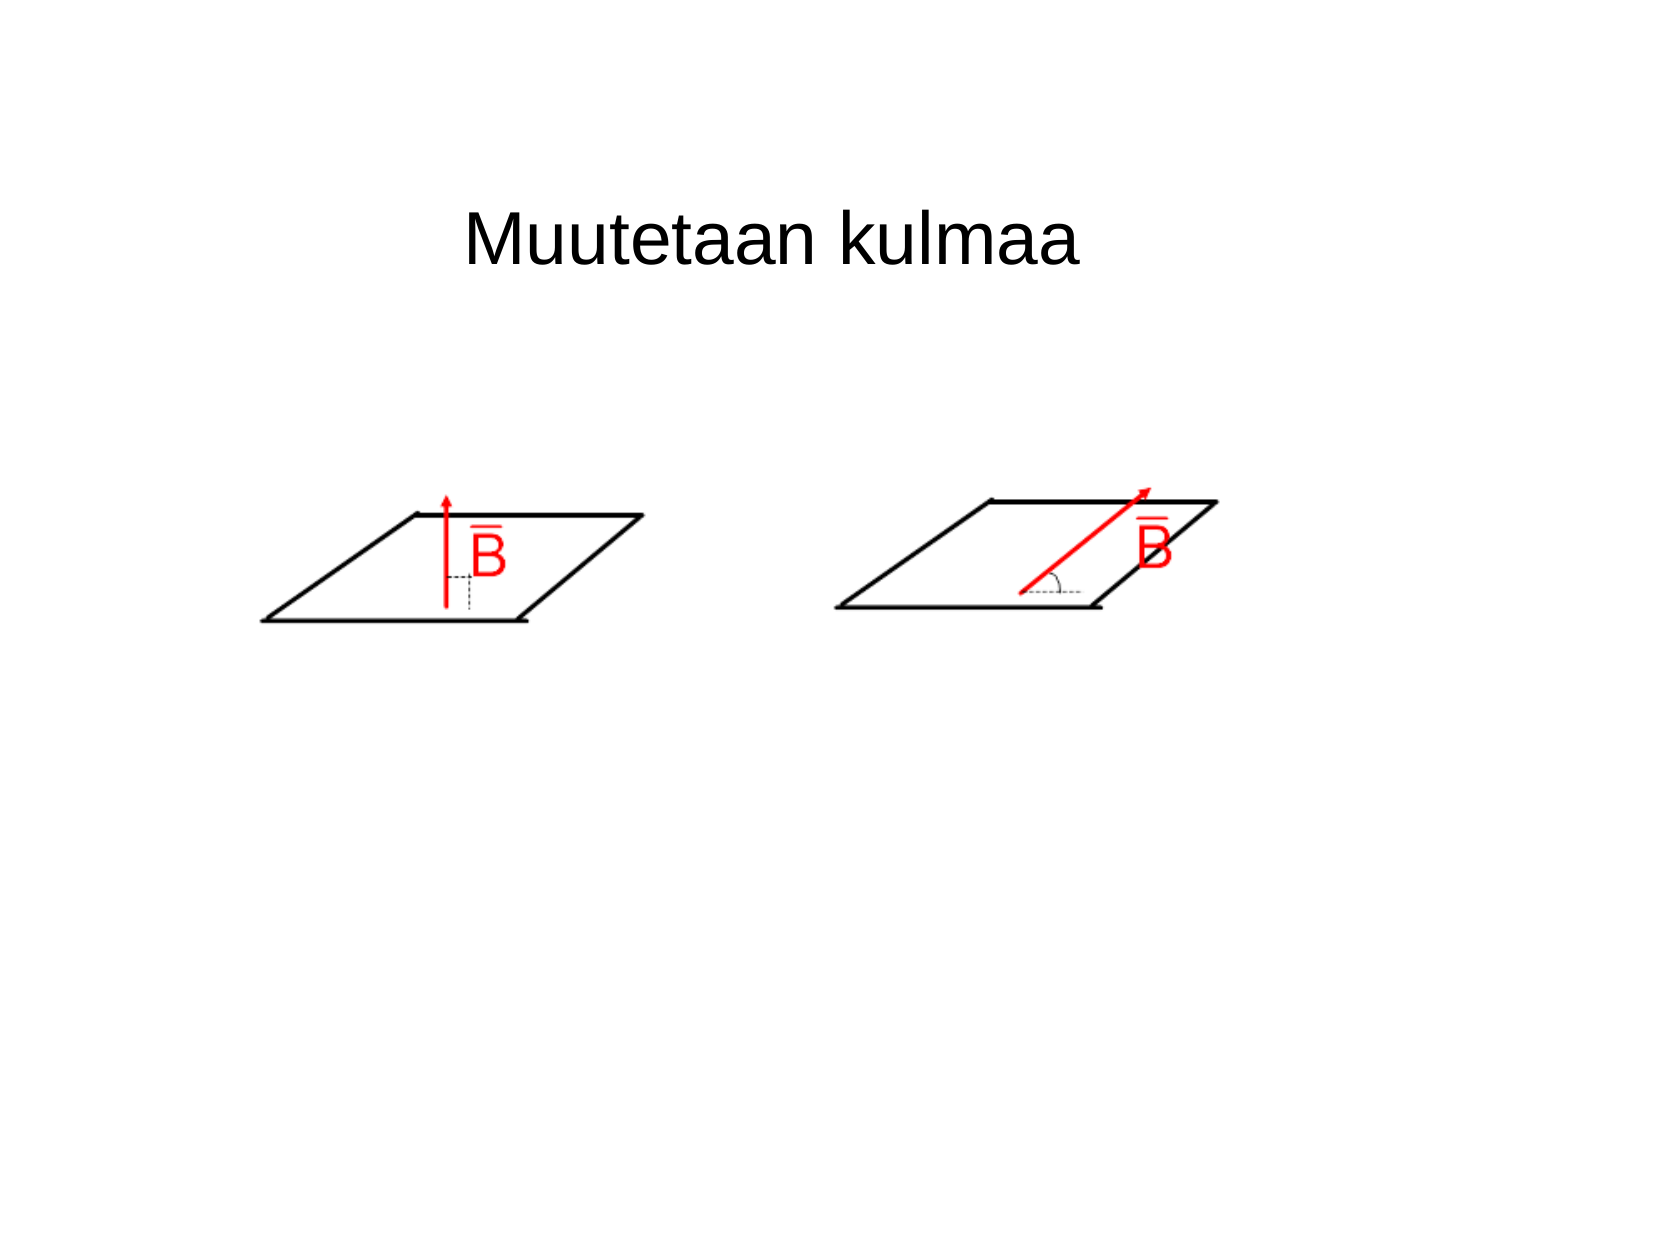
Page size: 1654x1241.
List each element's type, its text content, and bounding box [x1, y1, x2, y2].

text_box Muutetaan kulmaa [448, 188, 1330, 288]
picture [210, 413, 1300, 676]
